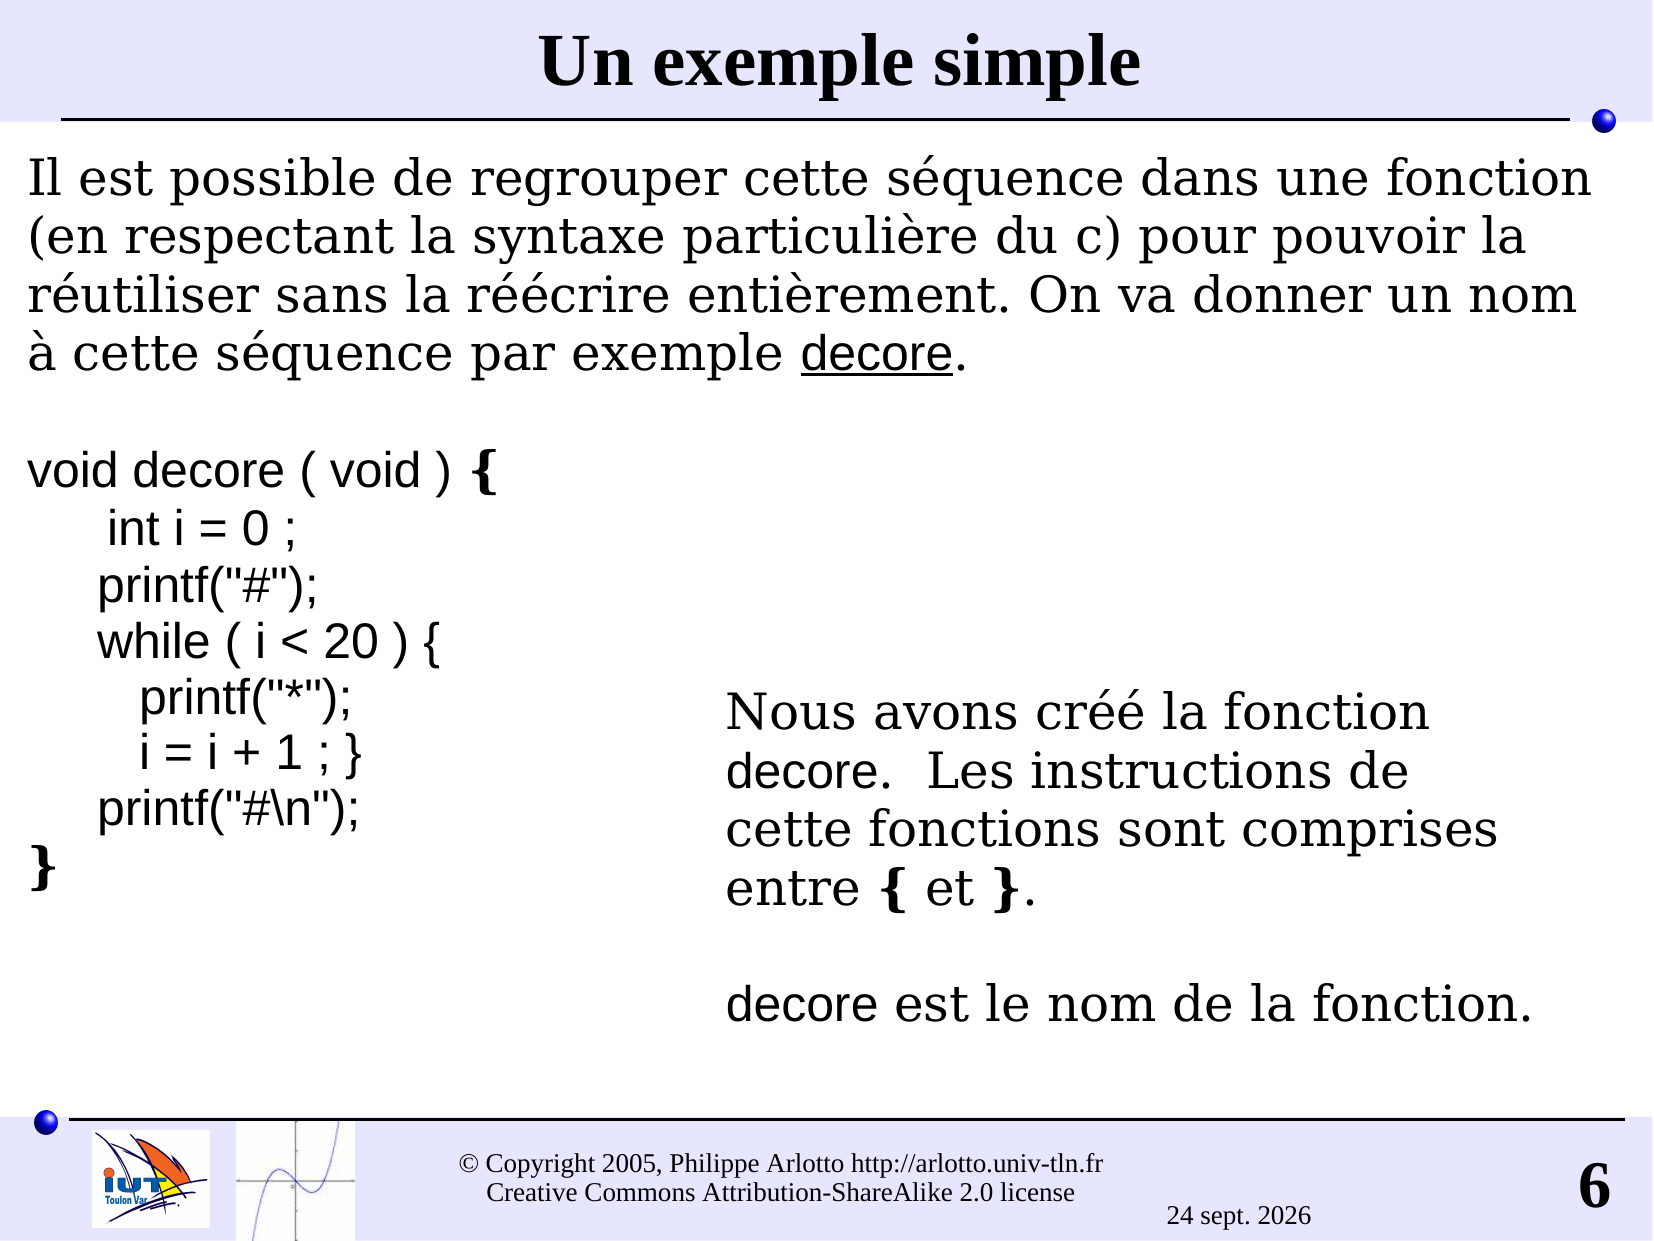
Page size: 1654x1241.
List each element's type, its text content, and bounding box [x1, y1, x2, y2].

text_box Il est possible de regrouper cette séquence dans une fonction (en respectant la syntaxe particulière du c) pour pouvoir la réutiliser sans la réécrire entièrement. On va donner un nom à cette séquence par exemple decore. void decore ( void ) { int i = 0 ; printf("#"); while ( i < 20 ) { printf("*"); i = i + 1 ; } printf("#\n"); } [27, 149, 1595, 1012]
picture [236, 1121, 355, 1241]
text_box Nous avons créé la fonction decore. Les instructions de cette fonctions sont comprises entre { et }. decore est le nom de la fonction. [725, 683, 1536, 1034]
title Un exemple simple [95, 14, 1585, 107]
